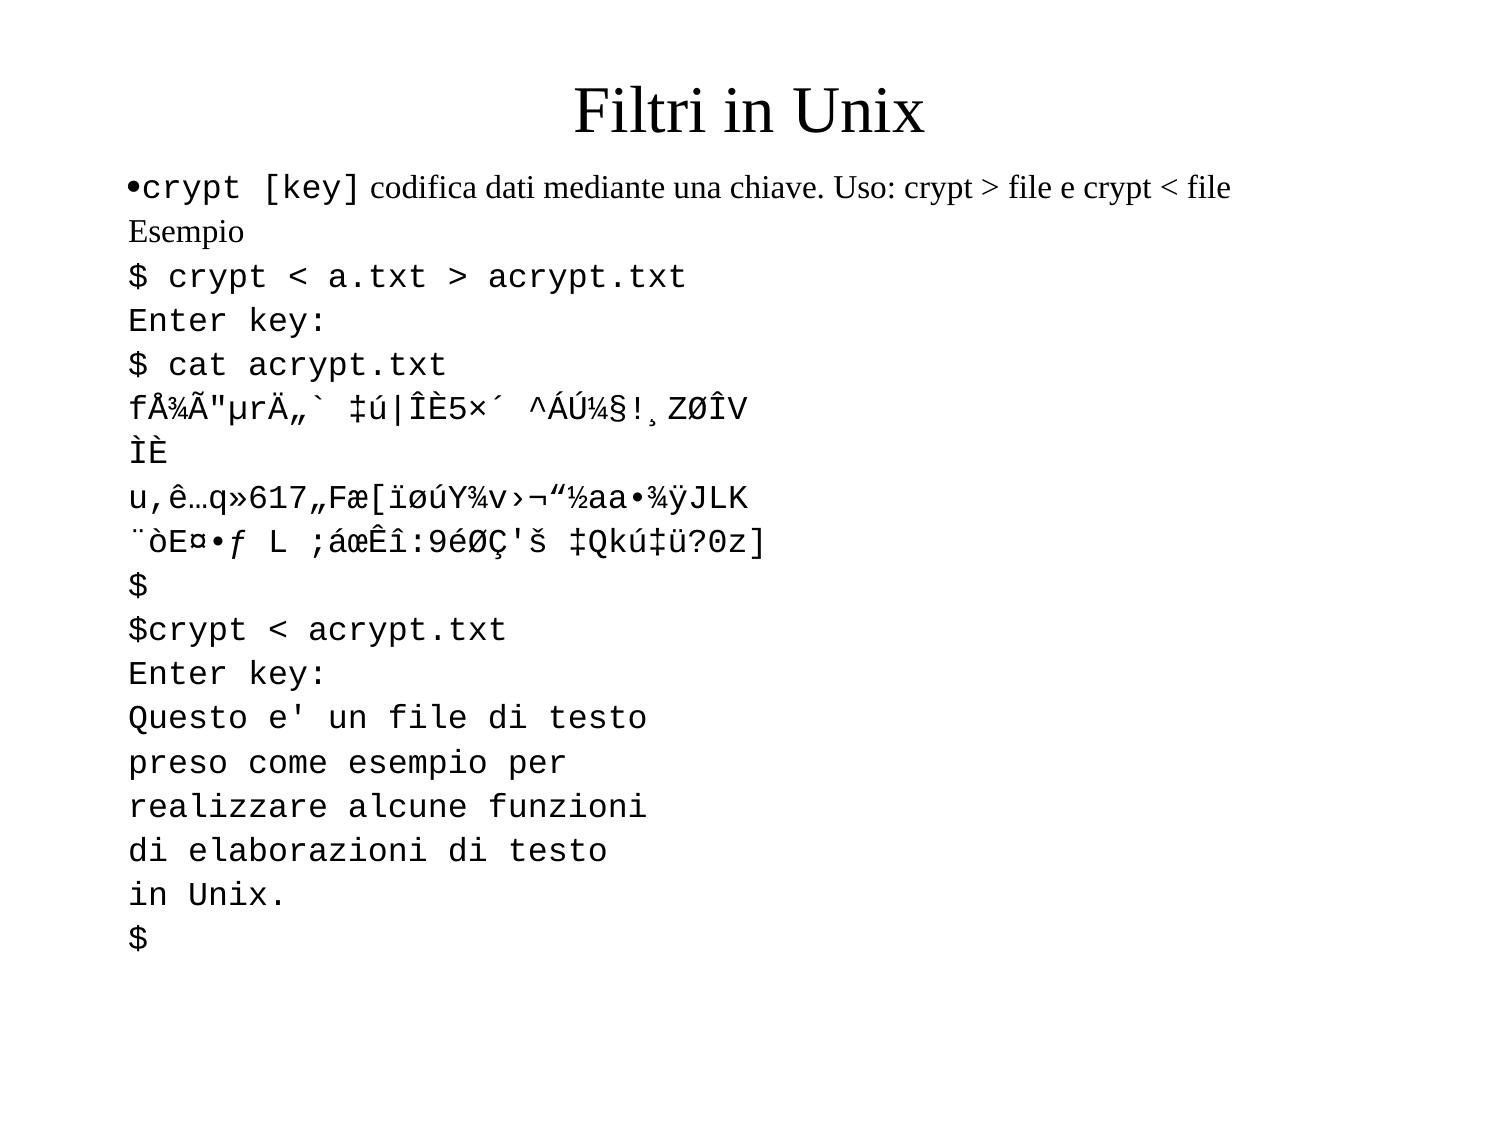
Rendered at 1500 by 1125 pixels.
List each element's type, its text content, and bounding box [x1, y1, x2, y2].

list crypt [key] codifica dati mediante una chiave. Uso: crypt > file e crypt < file Esempio $ crypt < a.txt > acrypt.txt Enter key: $ cat acrypt.txt fÅ¾Ã"µrÄ„` ‡ú|ÎÈ5×´ ^ÁÚ¼§!¸ZØÎV ÌÈ u,ê…q»617„Fæ[ïøúY¾v›¬“½aa•¾­ÿJLK ¨òE¤•ƒ L ;áœÊî:9éØÇ'š ‡Qkú‡ü?0z] $ $crypt < acrypt.txt Enter key: Questo e' un file di testo preso come esempio per realizzare alcune funzioni di elaborazioni di testo in Unix. $ [112, 162, 1388, 966]
title Filtri in Unix [112, 12, 1388, 162]
